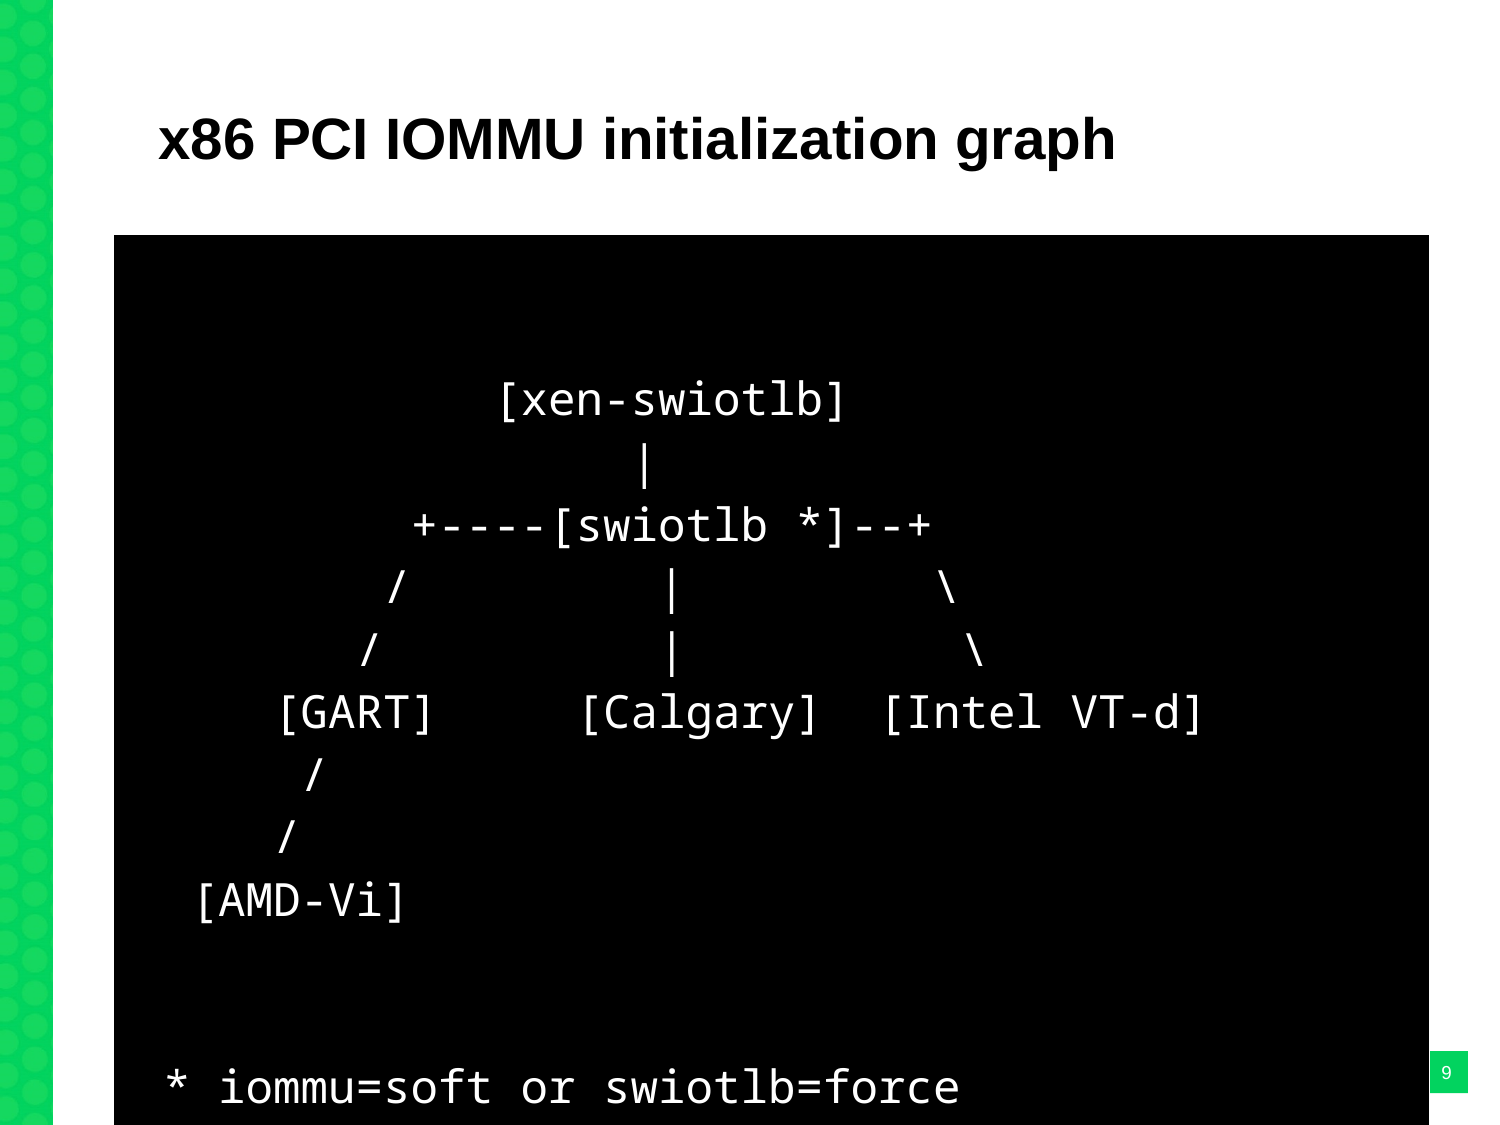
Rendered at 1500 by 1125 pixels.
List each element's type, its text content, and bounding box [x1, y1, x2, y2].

table_header [xen-swiotlb] | +----[swiotlb *]--+ / | \ / | \ [GART] [Calgary] [Intel VT-d] / / [AMD-Vi] * iommu=soft or swiotlb=force [114, 235, 1429, 1125]
text_box <number> [1430, 1051, 1468, 1094]
title x86 PCI IOMMU initialization graph [143, 94, 1397, 180]
picture [0, 0, 53, 1125]
